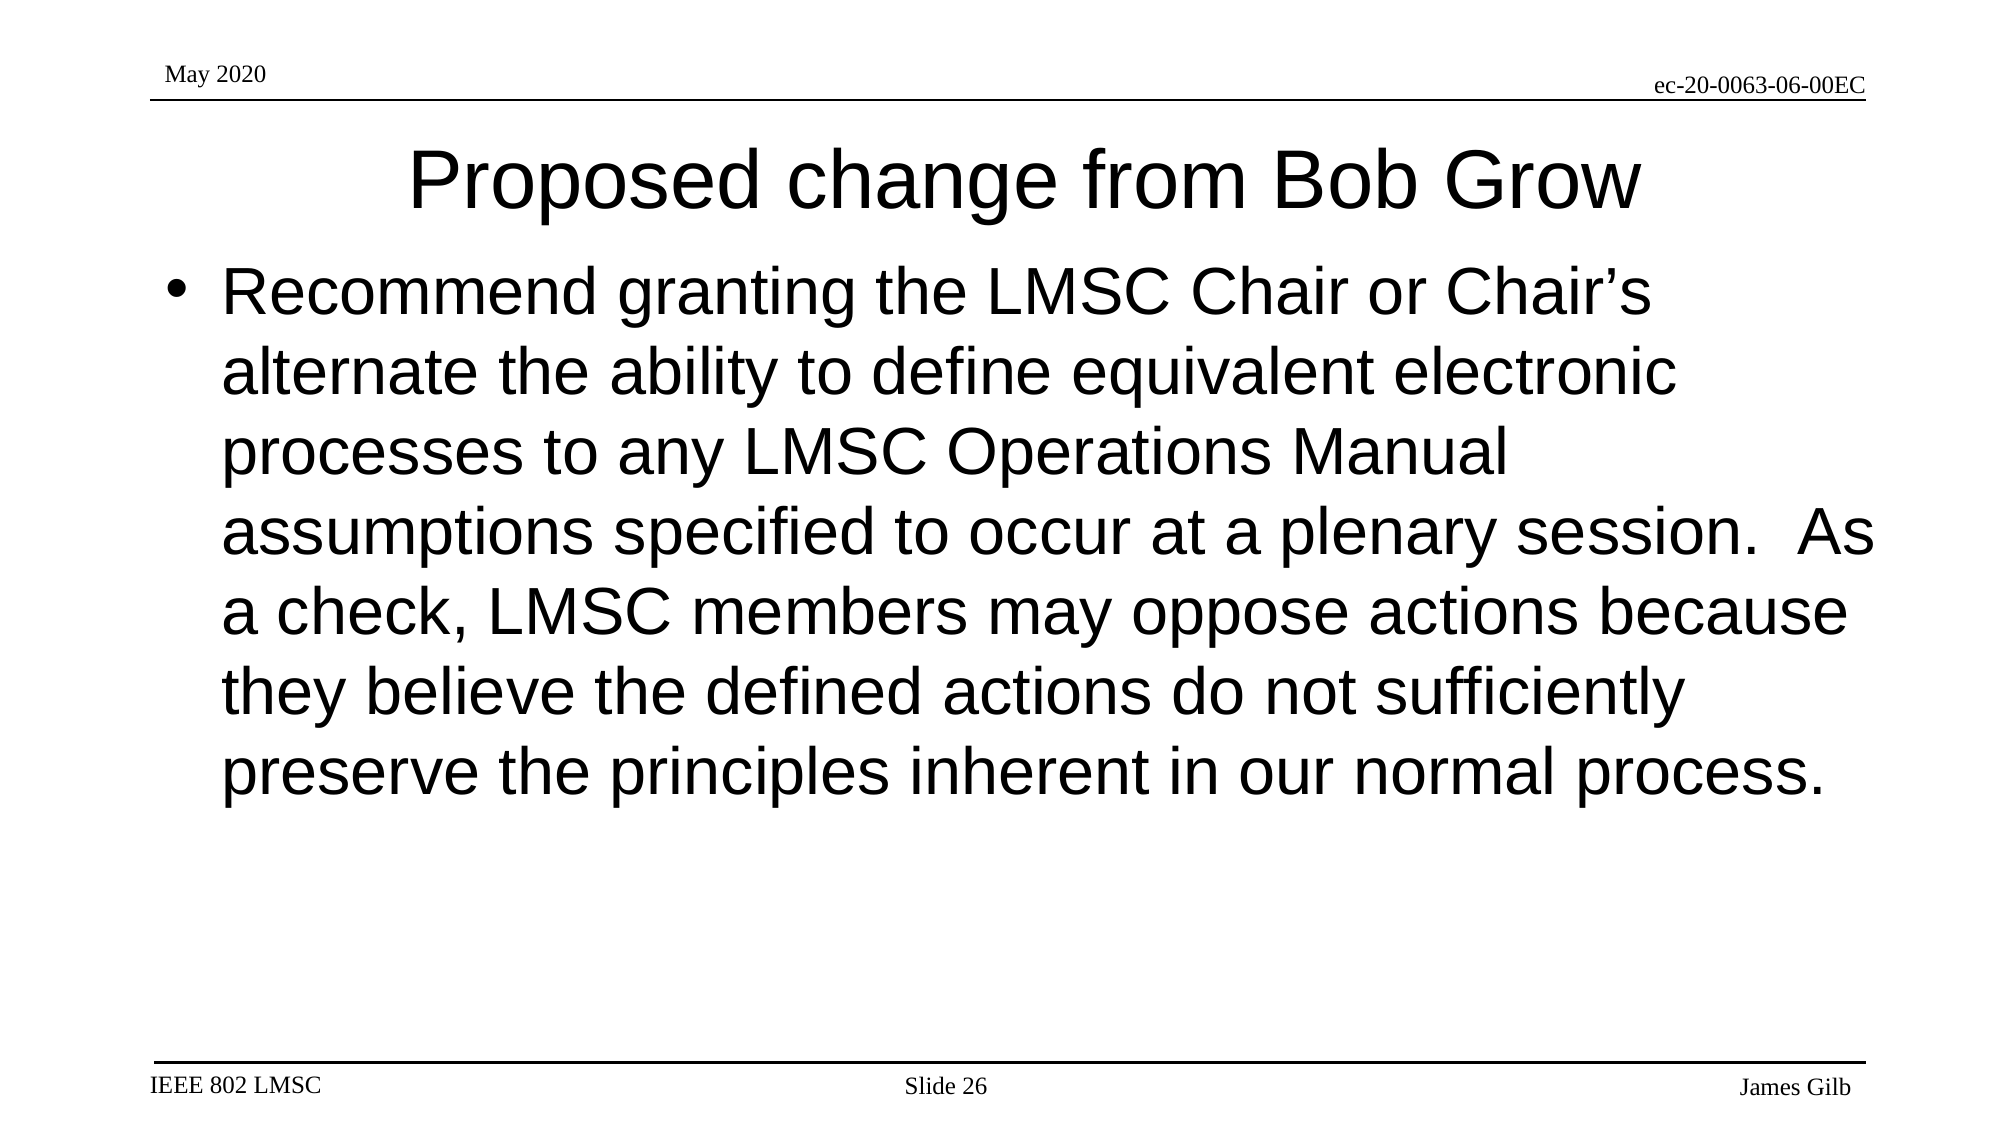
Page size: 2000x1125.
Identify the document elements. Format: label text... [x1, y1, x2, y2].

title Proposed change from Bob Grow [149, 112, 1900, 238]
list Recommend granting the LMSC Chair or Chair’s alternate the ability to define equivalent electronic processes to any LMSC Operations Manual assumptions specified to occur at a plenary session. As a check, LMSC members may oppose actions because they believe the defined actions do not sufficiently preserve the principles inherent in our normal process. [149, 239, 1900, 1051]
